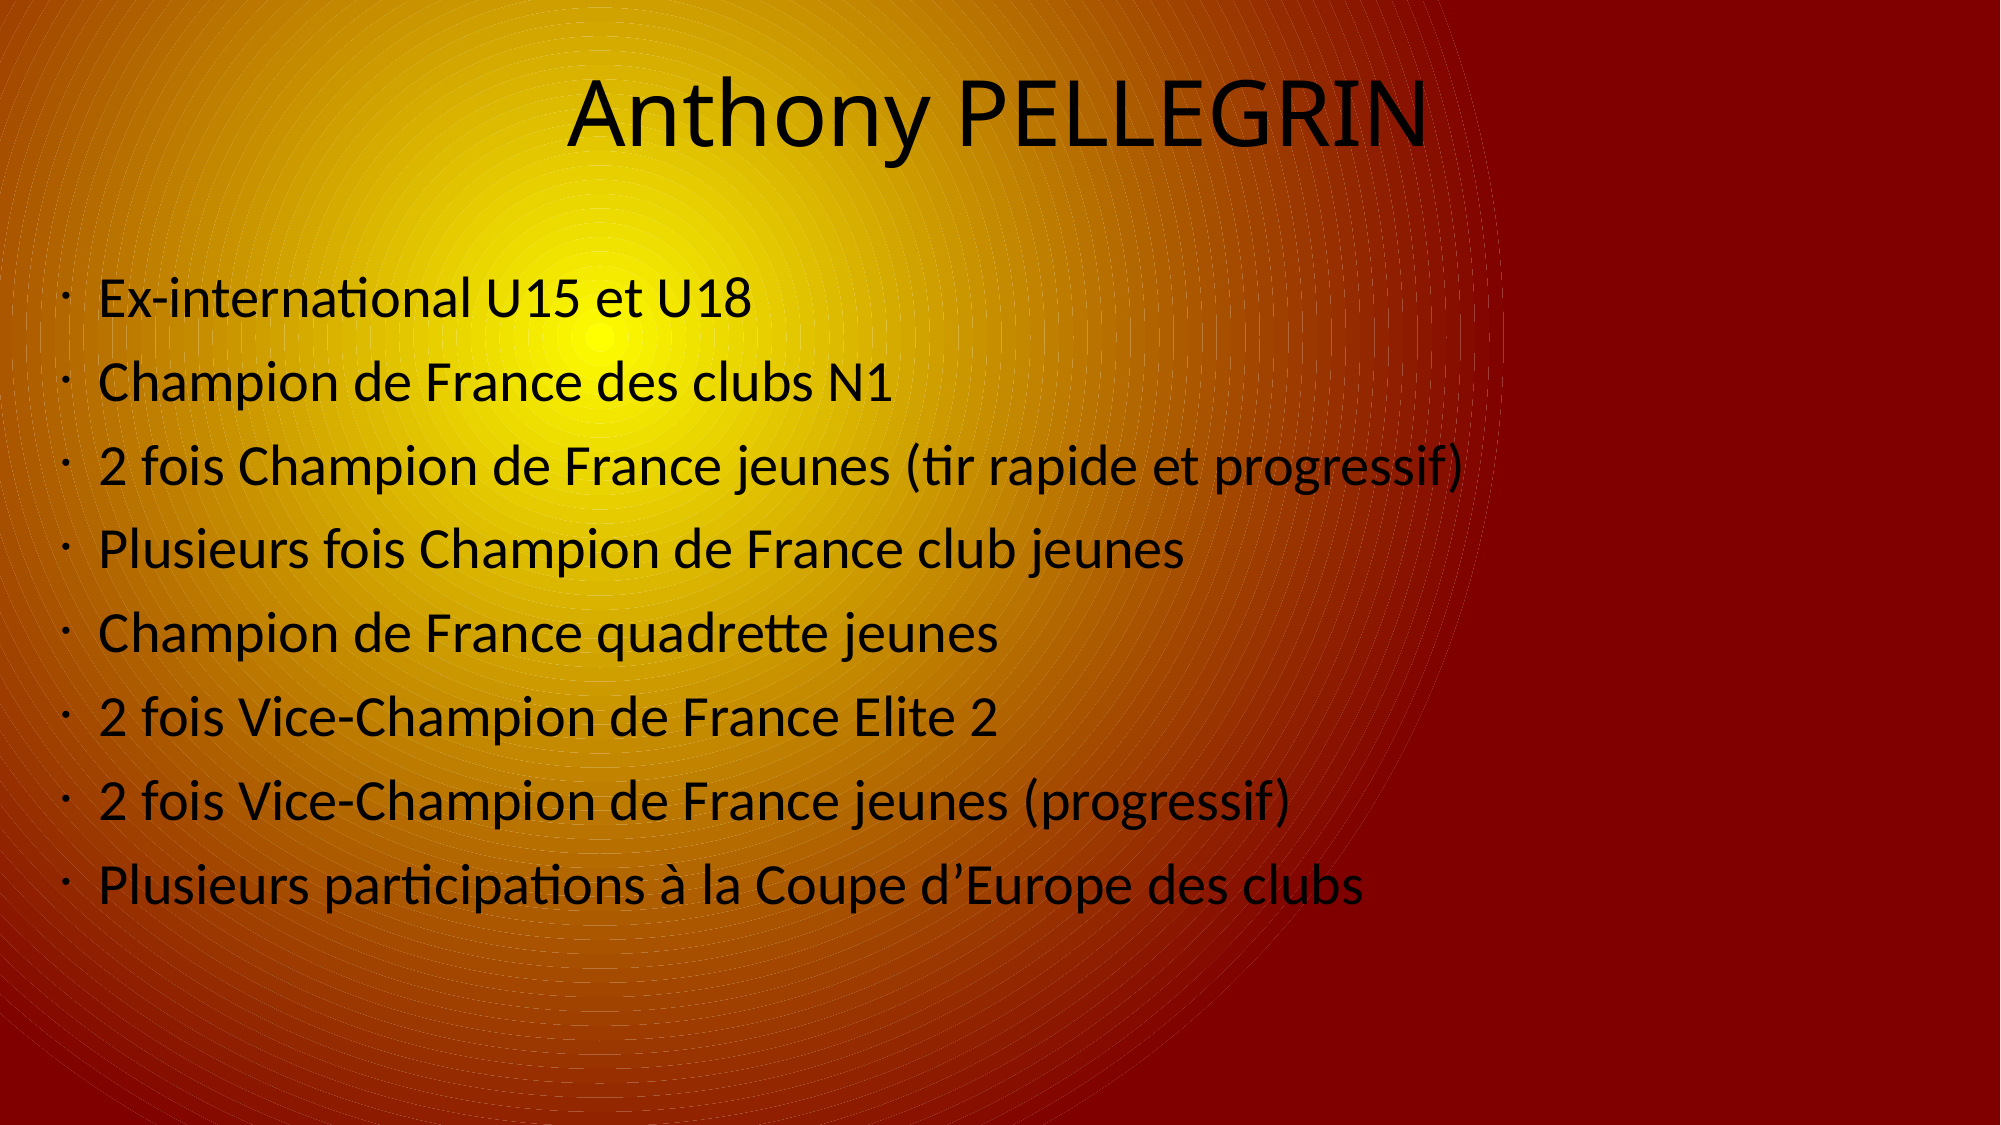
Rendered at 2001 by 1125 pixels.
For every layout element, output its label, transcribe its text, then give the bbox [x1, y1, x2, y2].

title Anthony PELLEGRIN [137, 59, 1863, 259]
text_box Ex-international U15 et U18 Champion de France des clubs N1 2 fois Champion de France jeunes (tir rapide et progressif) Plusieurs fois Champion de France club jeunes Champion de France quadrette jeunes 2 fois Vice-Champion de France Elite 2 2 fois Vice-Champion de France jeunes (progressif) Plusieurs participations à la Coupe d’Europe des clubs [46, 259, 1938, 1004]
